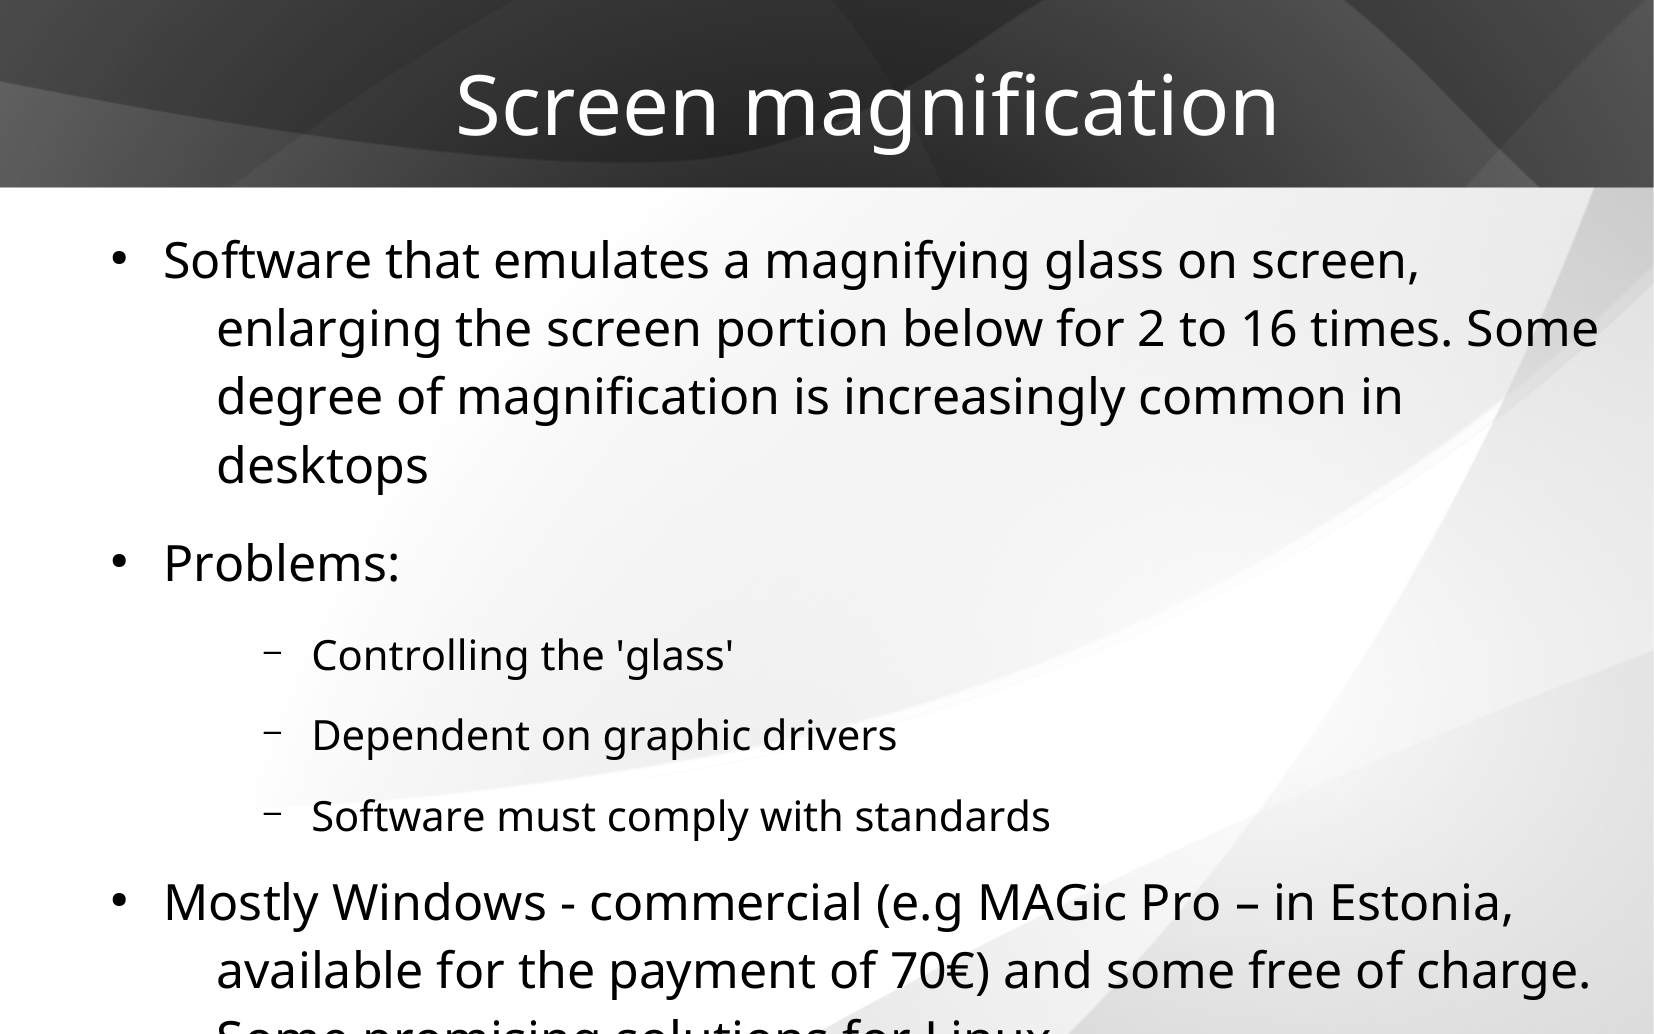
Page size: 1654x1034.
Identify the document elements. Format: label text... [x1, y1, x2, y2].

list Software that emulates a magnifying glass on screen, enlarging the screen portion below for 2 to 16 times. Some degree of magnification is increasingly common in desktops Problems: Controlling the 'glass' Dependent on graphic drivers Software must comply with standards Mostly Windows - commercial (e.g MAGic Pro – in Estonia, available for the payment of 70€) and some free of charge. Some promising solutions for Linux [75, 225, 1613, 1013]
title Screen magnification [124, 0, 1613, 208]
picture [0, 0, 1654, 1034]
